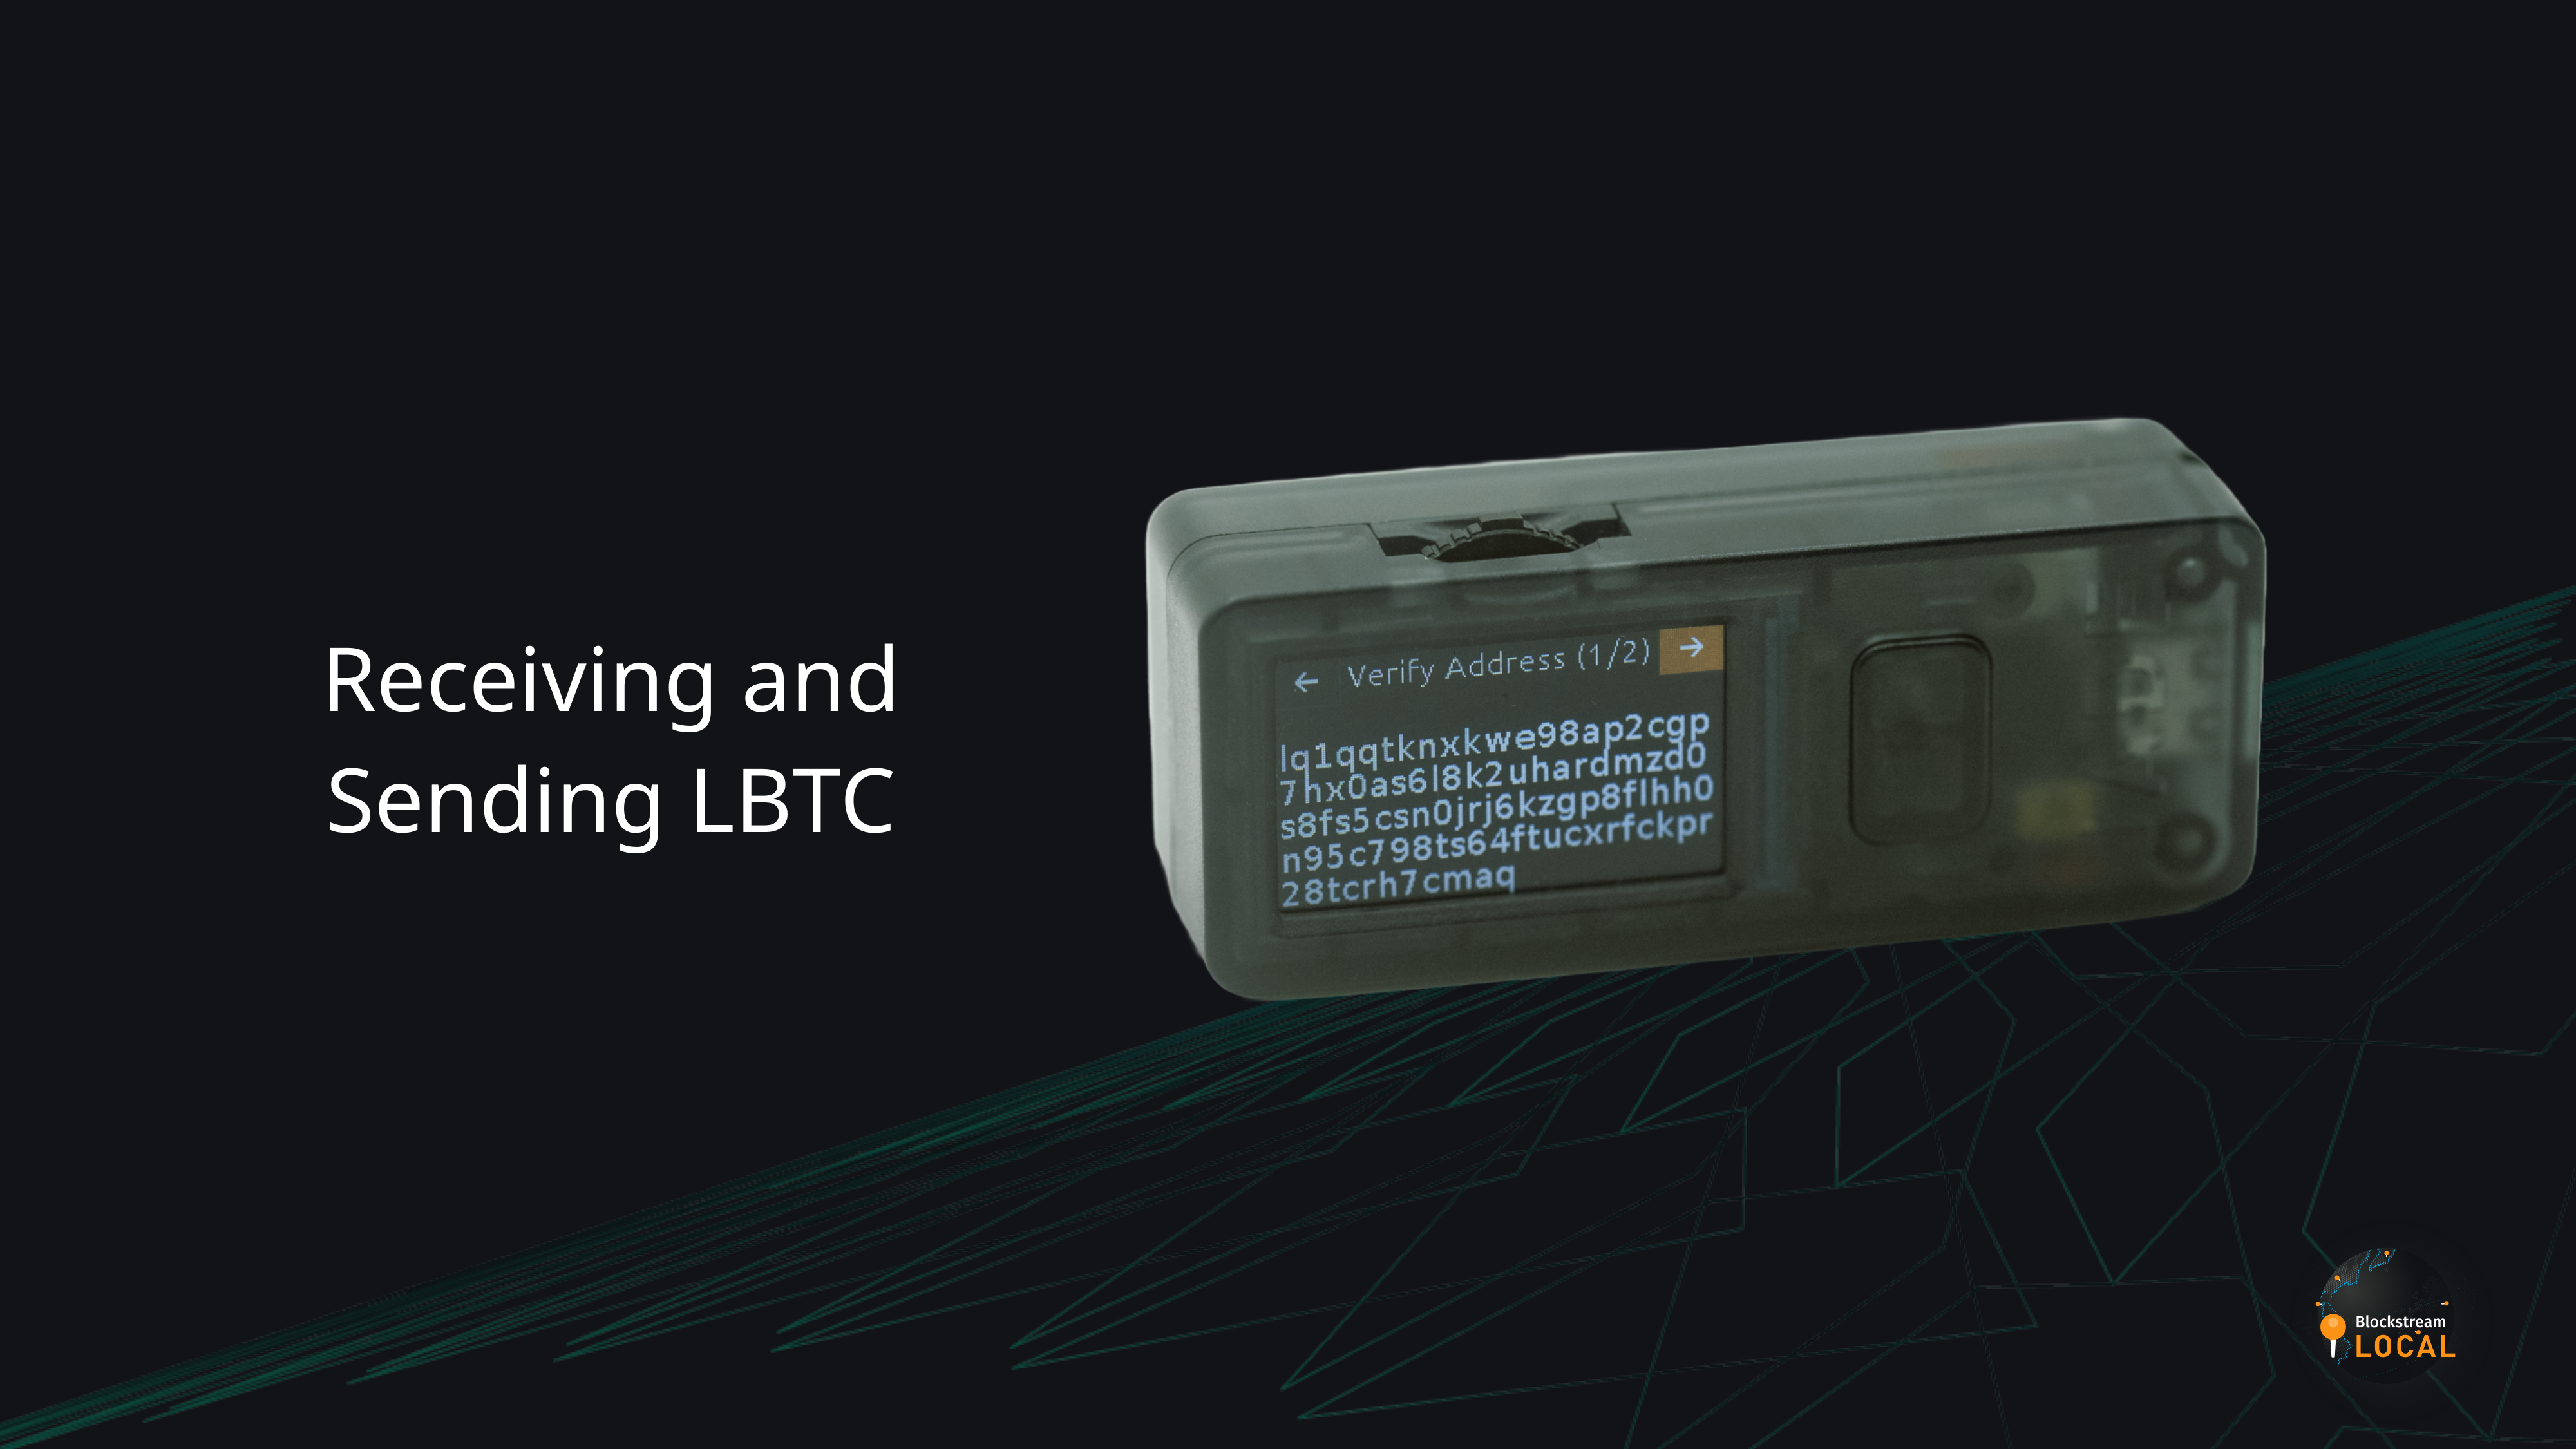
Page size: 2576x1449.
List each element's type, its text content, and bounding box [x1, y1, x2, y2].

picture [0, 51, 2576, 1449]
text_box Receiving and Sending LBTC [203, 582, 714, 876]
